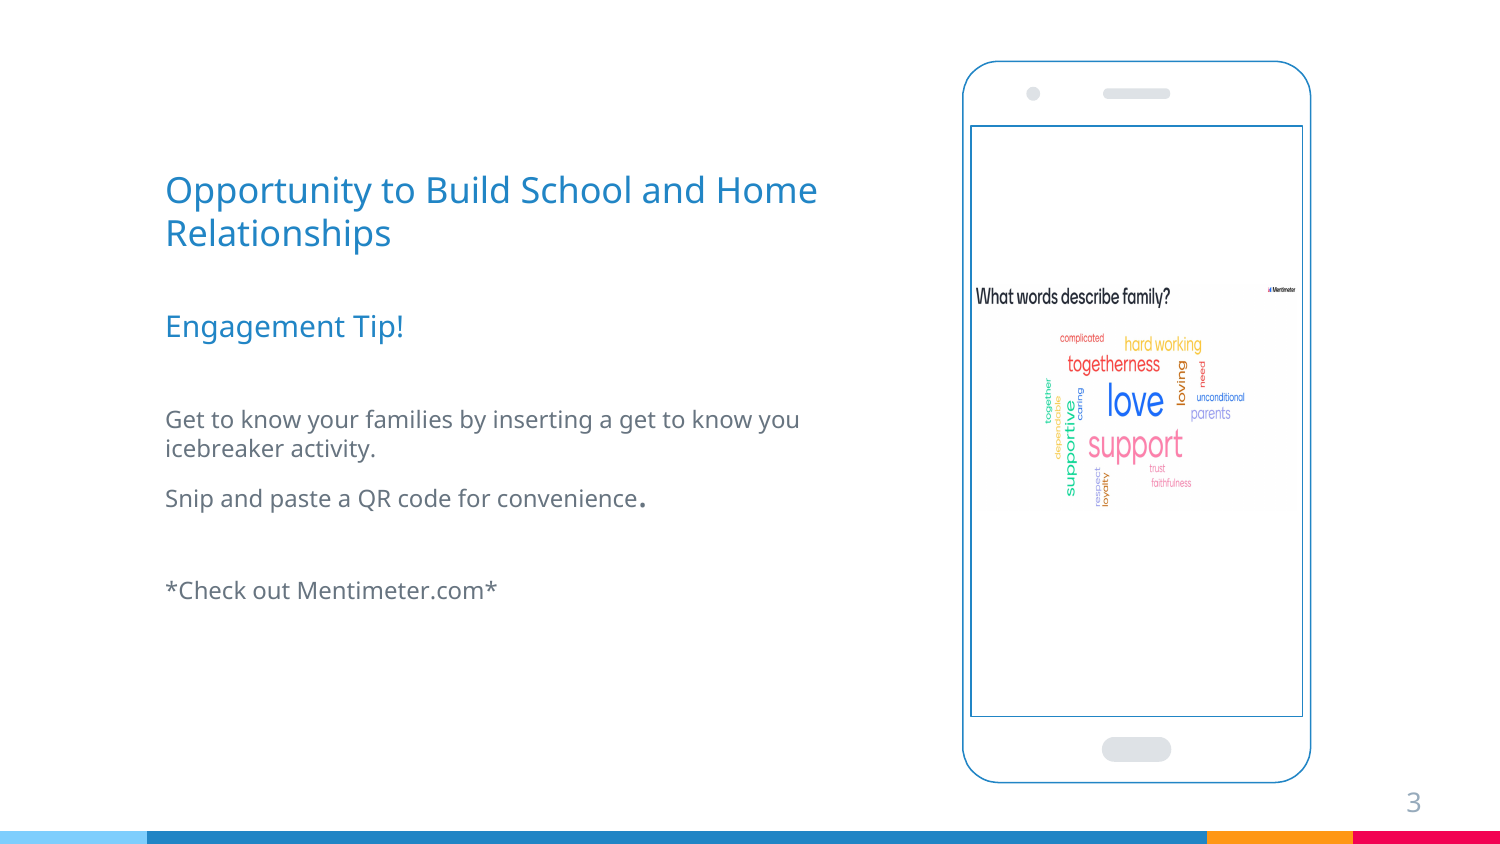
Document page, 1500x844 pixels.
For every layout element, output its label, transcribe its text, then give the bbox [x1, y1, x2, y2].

text_box [962, 61, 1311, 783]
list Opportunity to Build School and Home Relationships Engagement Tip! Get to know your families by inserting a get to know you icebreaker activity. Snip and paste a QR code for convenience. *Check out Mentimeter.com* [150, 151, 920, 621]
text_box [1391, 770, 1482, 822]
picture [976, 284, 1297, 511]
